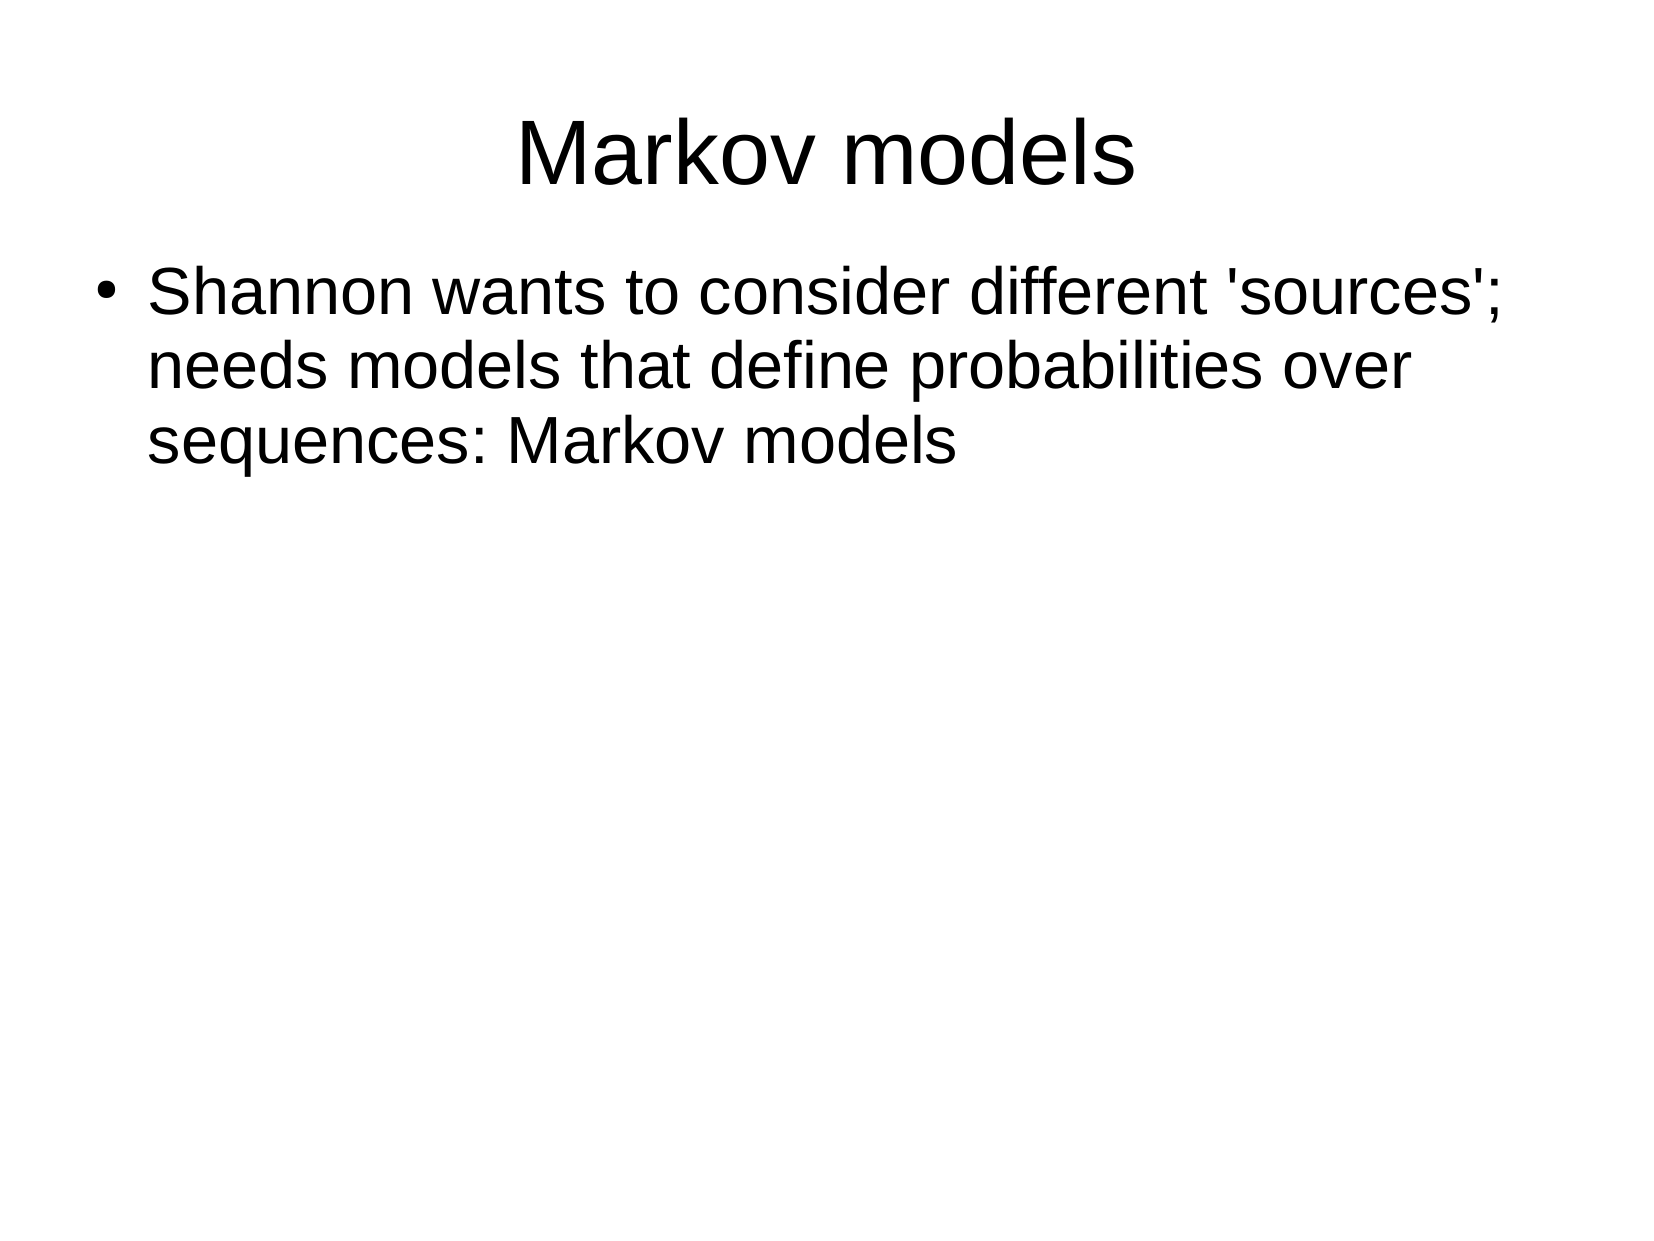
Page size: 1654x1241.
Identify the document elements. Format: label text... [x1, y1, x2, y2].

title Markov models [82, 56, 1571, 250]
list Shannon wants to consider different 'sources'; needs models that define probabilities over sequences: Markov models [76, 253, 1565, 959]
